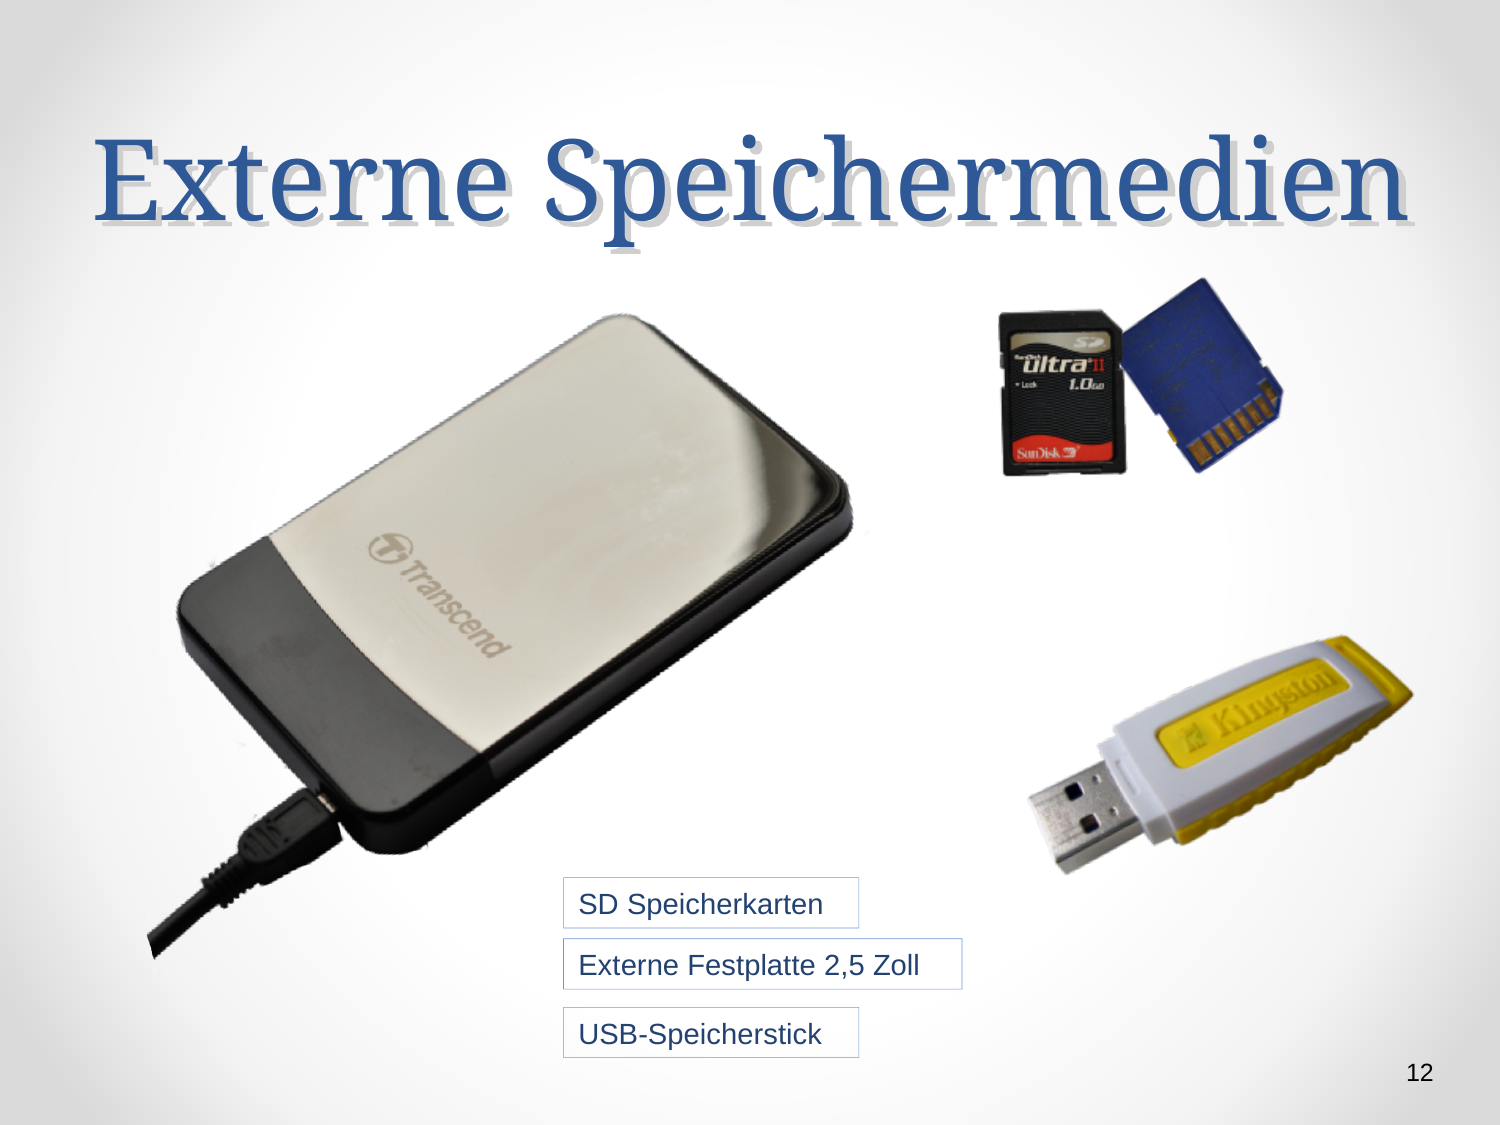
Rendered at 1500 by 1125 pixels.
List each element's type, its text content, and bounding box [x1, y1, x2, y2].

text_box SD Speicherkarten [563, 877, 859, 928]
picture [0, 0, 1500, 1125]
text_box <Nummer> [1401, 1042, 1494, 1103]
text_box Externe Festplatte 2,5 Zoll [563, 938, 963, 990]
text_box USB-Speicherstick [563, 1007, 859, 1058]
title Externe Speichermedien [76, 114, 1427, 251]
